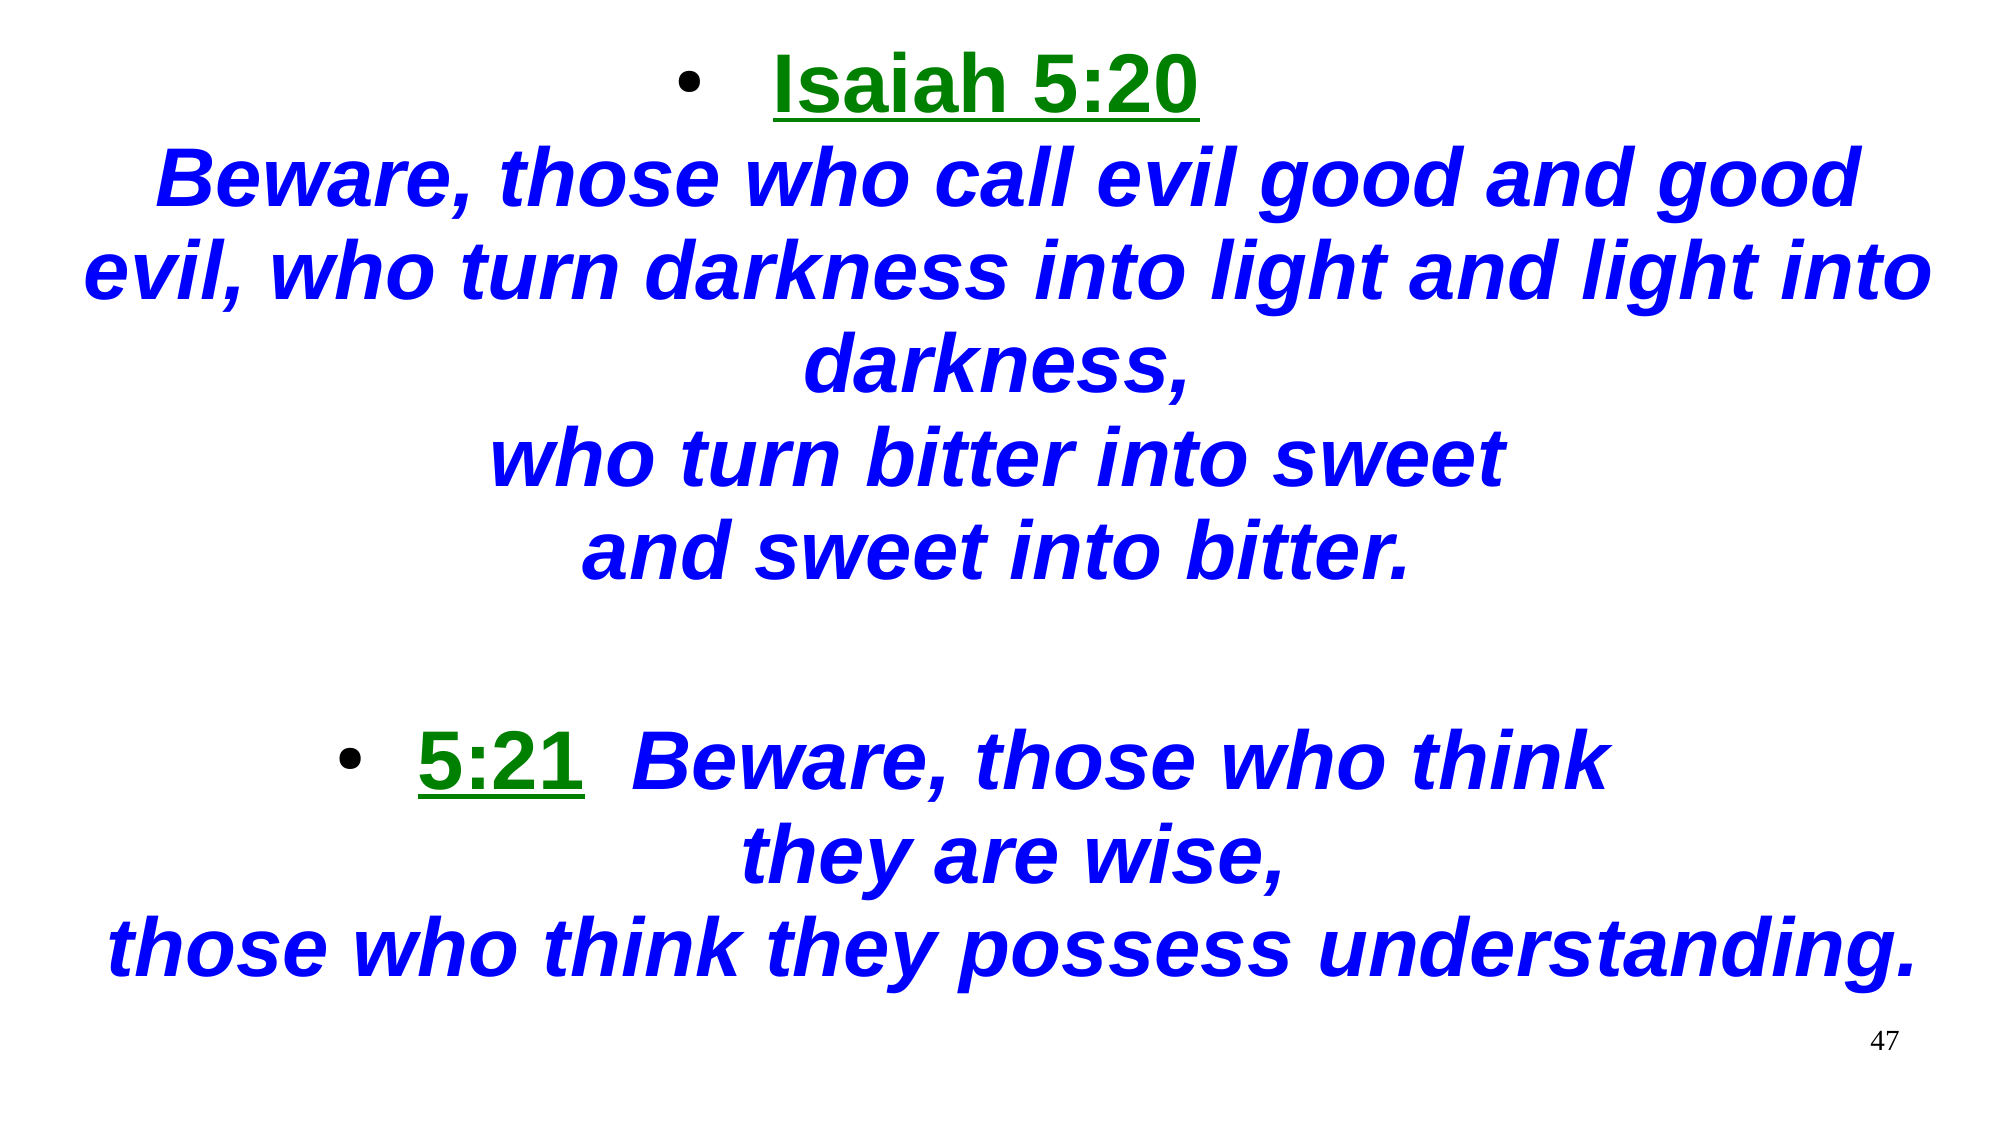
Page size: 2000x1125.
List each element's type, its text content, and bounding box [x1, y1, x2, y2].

list Isaiah 5:20 Beware, those who call evil good and good evil, who turn darkness into light and light into darkness, who turn bitter into sweet and sweet into bitter. 5:21 Beware, those who think they are wise, those who think they possess understanding. [37, 37, 1951, 1088]
